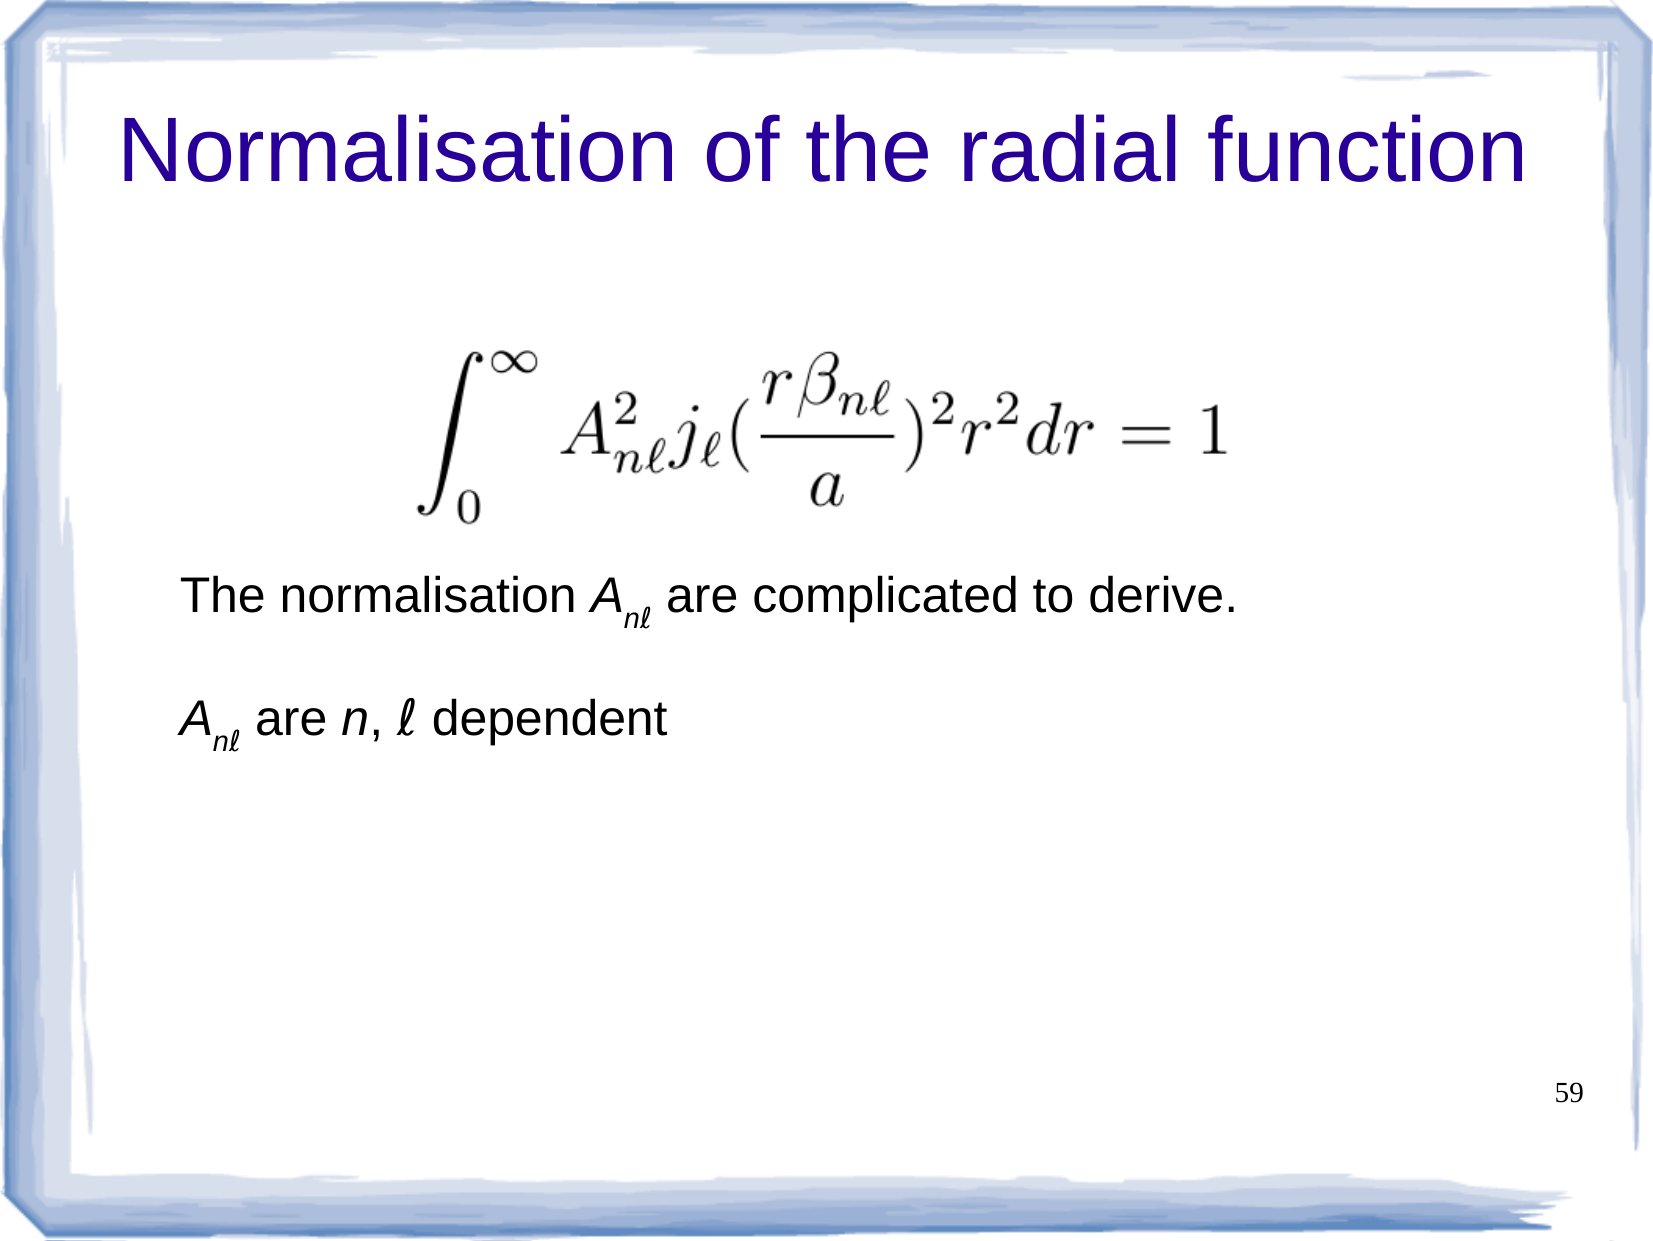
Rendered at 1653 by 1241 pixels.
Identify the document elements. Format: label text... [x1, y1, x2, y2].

text_box The normalisation Anℓ are complicated to derive. Anℓ are n, ℓ dependent [165, 555, 1456, 816]
title Normalisation of the radial function [82, 49, 1567, 253]
picture [0, 0, 1653, 1241]
